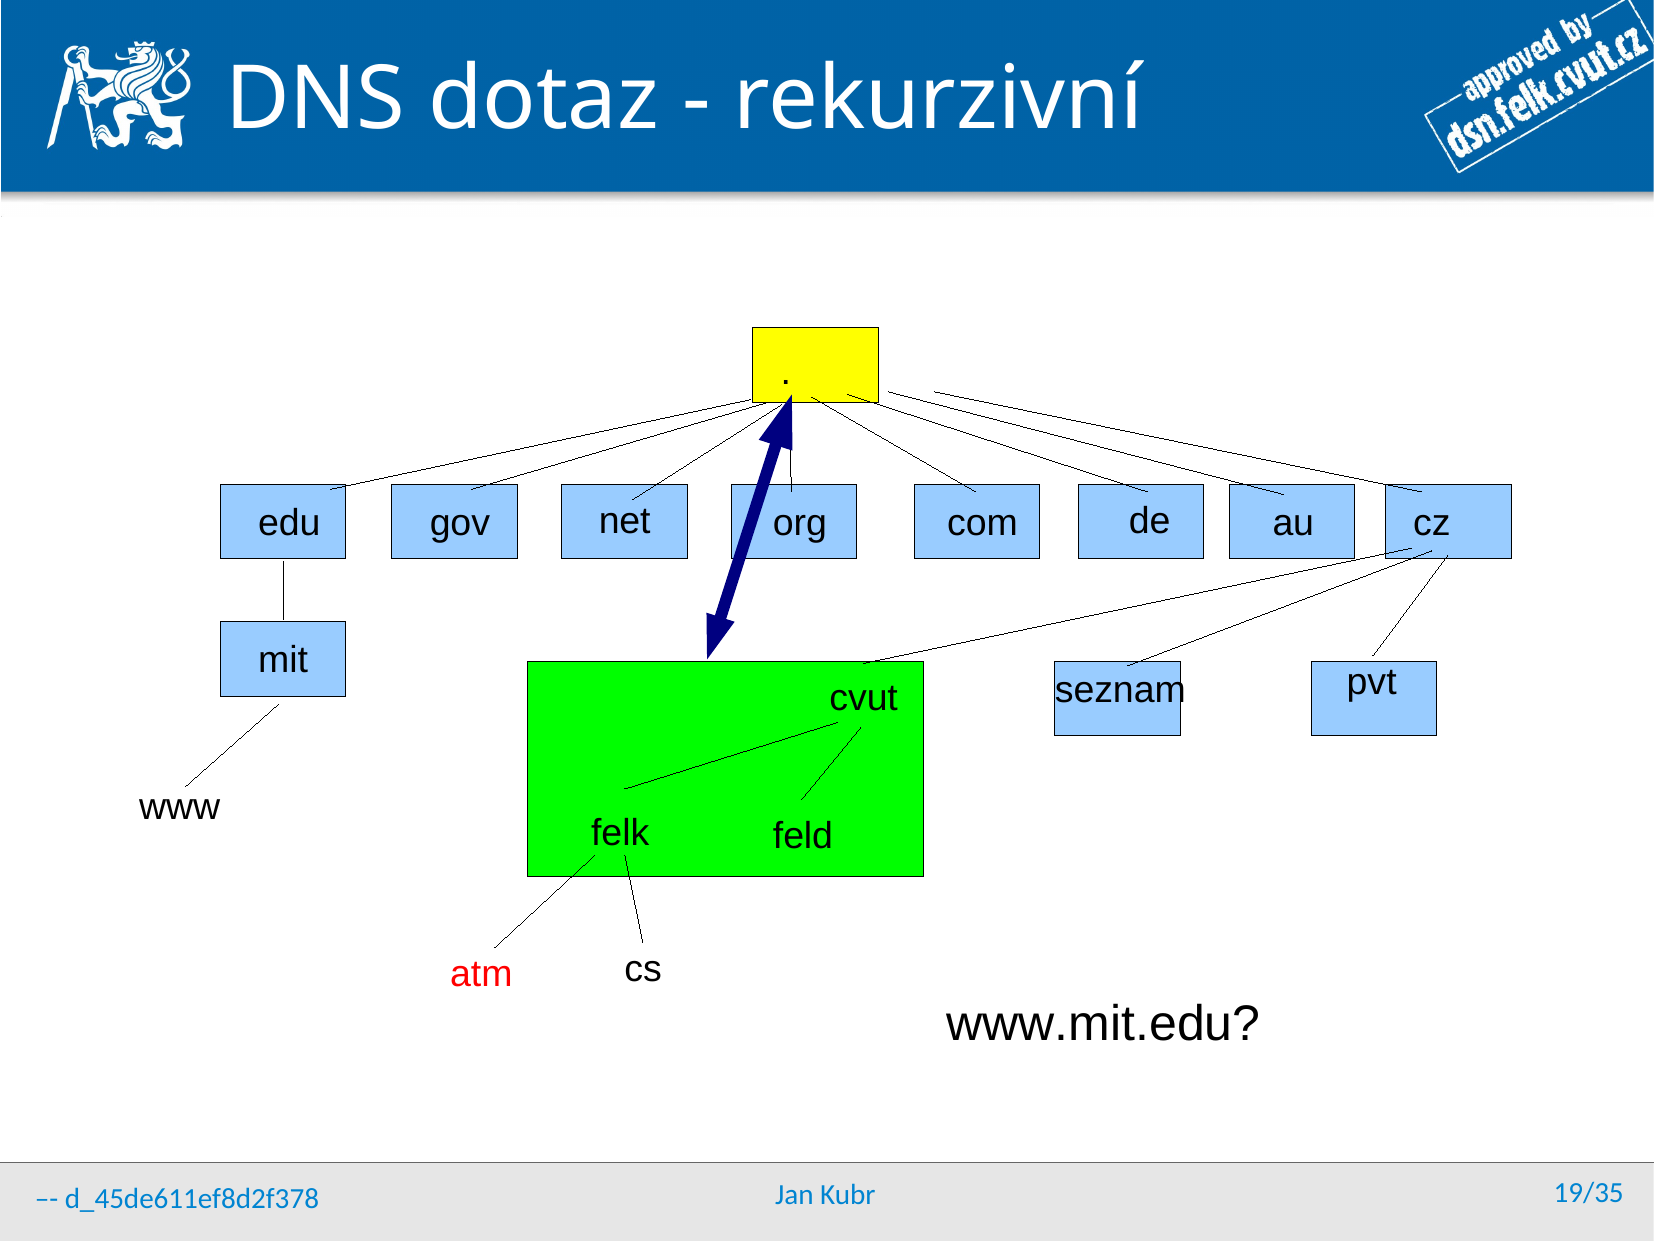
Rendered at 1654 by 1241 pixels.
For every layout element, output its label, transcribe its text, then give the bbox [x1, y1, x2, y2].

text_box pvt [1331, 653, 1412, 711]
text_box edu [243, 494, 336, 552]
text_box cs [609, 940, 677, 997]
text_box [1229, 484, 1355, 559]
text_box [914, 484, 1040, 559]
text_box [561, 484, 688, 559]
text_box felk [576, 804, 665, 862]
text_box au [1257, 494, 1329, 552]
text_box cvut [814, 668, 913, 726]
text_box atm [435, 945, 528, 1002]
text_box www.mit.edu? [932, 987, 1276, 1059]
text_box www [124, 778, 236, 836]
text_box mit [220, 621, 346, 697]
picture [1, 0, 1654, 217]
text_box org [758, 494, 842, 552]
text_box gov [414, 494, 505, 552]
text_box [746, 484, 857, 559]
text_box [391, 484, 518, 559]
text_box [752, 327, 879, 403]
text_box . [765, 343, 807, 401]
text_box com [932, 494, 1033, 552]
text_box net [583, 491, 666, 549]
text_box [1311, 661, 1437, 736]
text_box feld [758, 806, 849, 864]
text_box [1054, 718, 1181, 736]
text_box [220, 484, 346, 559]
text_box [527, 661, 924, 877]
text_box [1078, 484, 1204, 559]
text_box [731, 484, 756, 559]
text_box [1385, 484, 1512, 559]
text_box de [1114, 491, 1186, 549]
text_box seznam [1039, 660, 1201, 718]
title DNS dotaz - rekurzivní [225, 0, 1426, 188]
text_box cz [1398, 494, 1466, 552]
